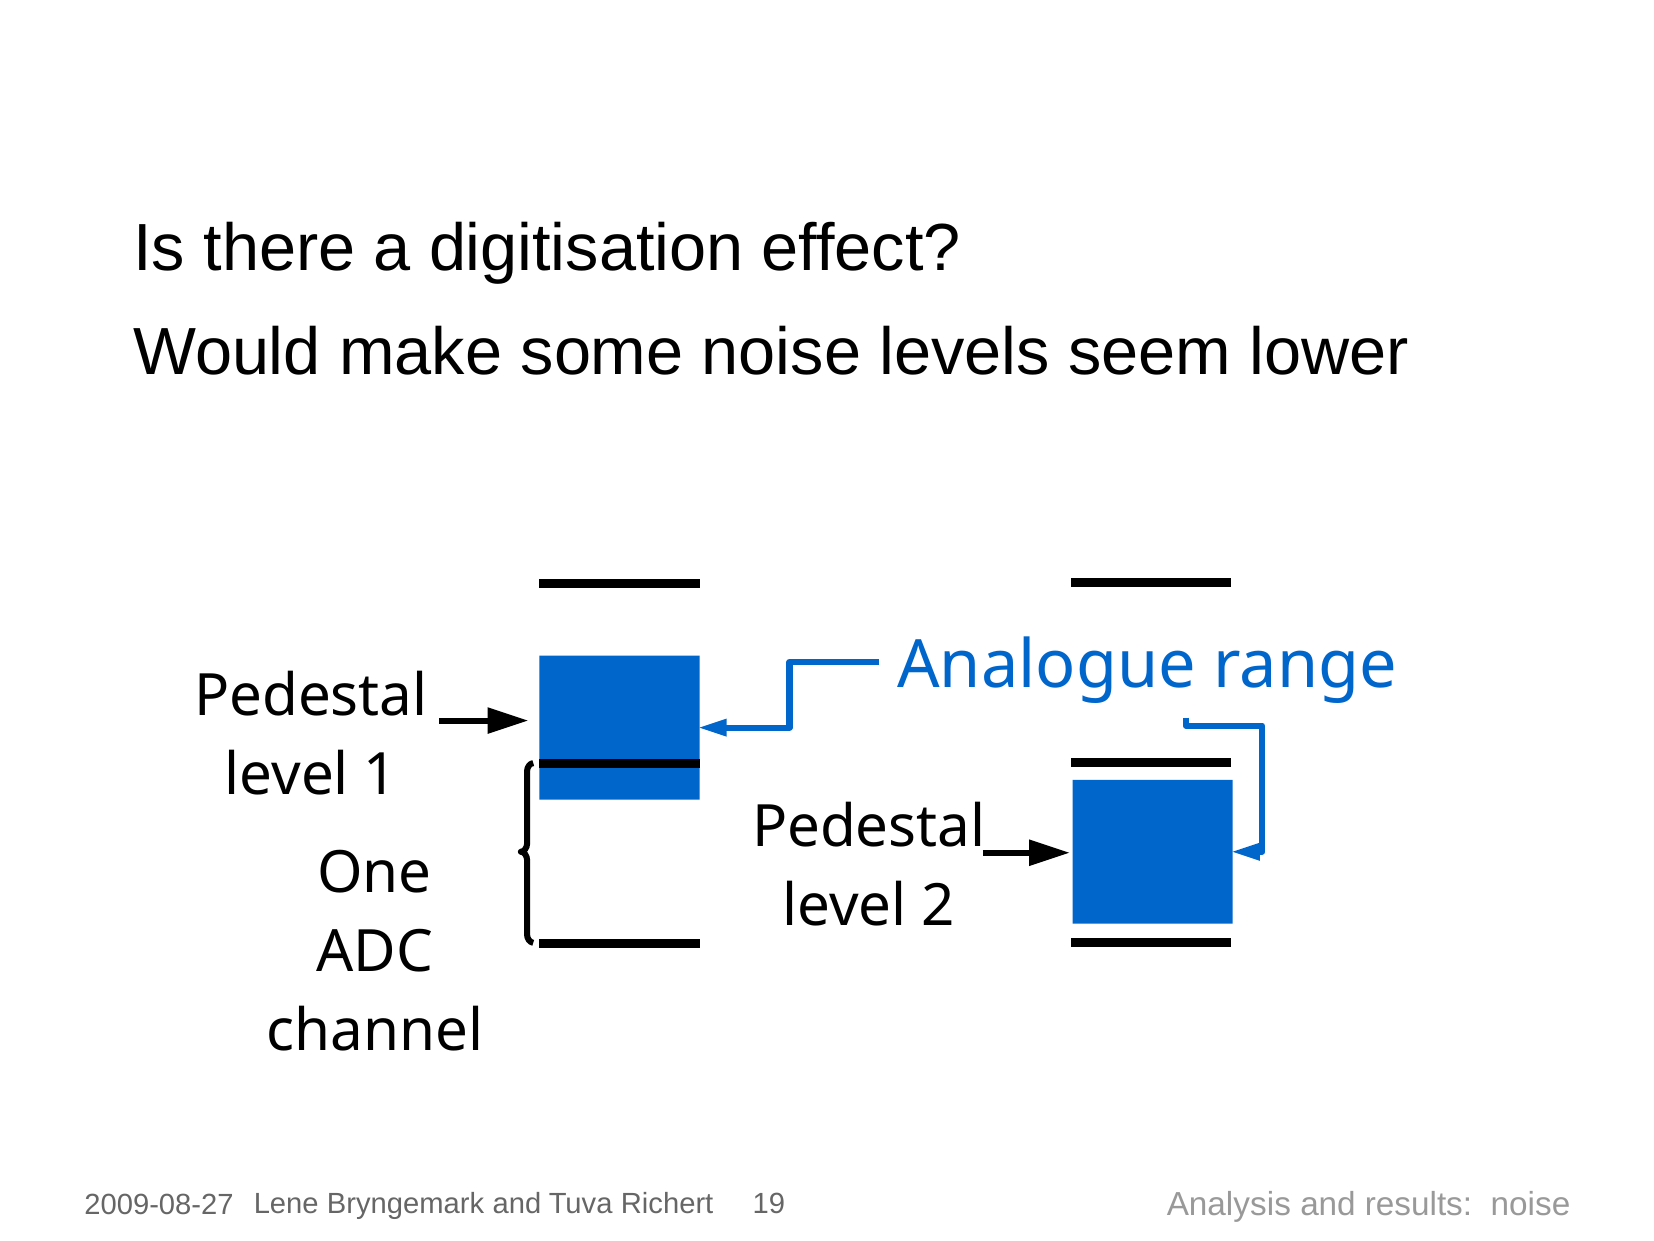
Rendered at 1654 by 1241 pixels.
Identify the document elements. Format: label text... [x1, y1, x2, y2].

list Is there a digitisation effect? Would make some noise levels seem lower [133, 210, 1521, 464]
text_box Pedestal level 2 [725, 776, 1012, 933]
text_box Analogue range [879, 606, 1493, 708]
title Analysis and results: noise [82, 1177, 1572, 1232]
text_box [539, 768, 700, 800]
text_box One ADC channel [240, 822, 510, 1002]
text_box Pedestal level 1 [161, 645, 461, 808]
text_box [1072, 779, 1233, 924]
text_box [539, 655, 700, 759]
